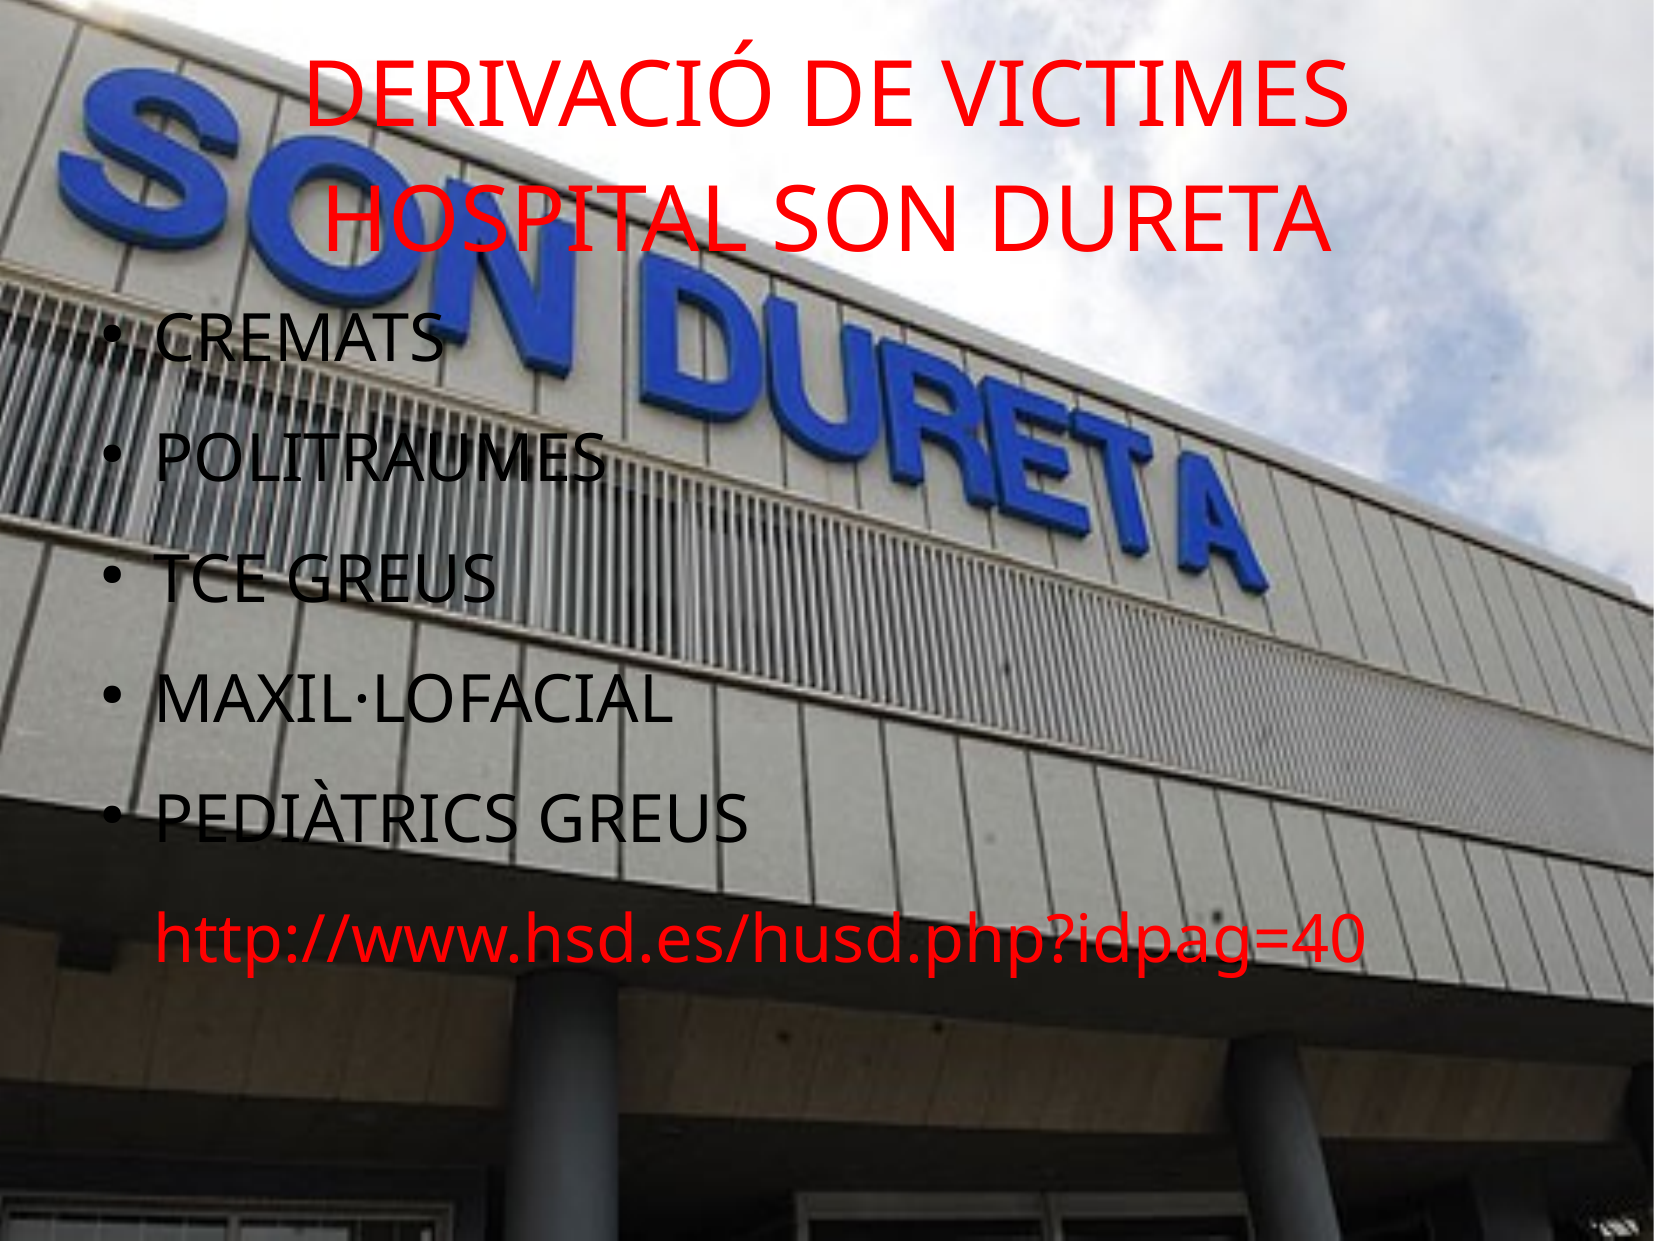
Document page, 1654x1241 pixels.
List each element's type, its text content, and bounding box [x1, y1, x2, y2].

picture [0, 0, 1654, 1241]
title DERIVACIÓ DE VICTIMES HOSPITAL SON DURETA [82, 25, 1571, 281]
list CREMATS POLITRAUMES TCE GREUS MAXIL·LOFACIAL PEDIÀTRICS GREUS http://www.hsd.es/husd.php?idpag=40 [82, 290, 1571, 1101]
